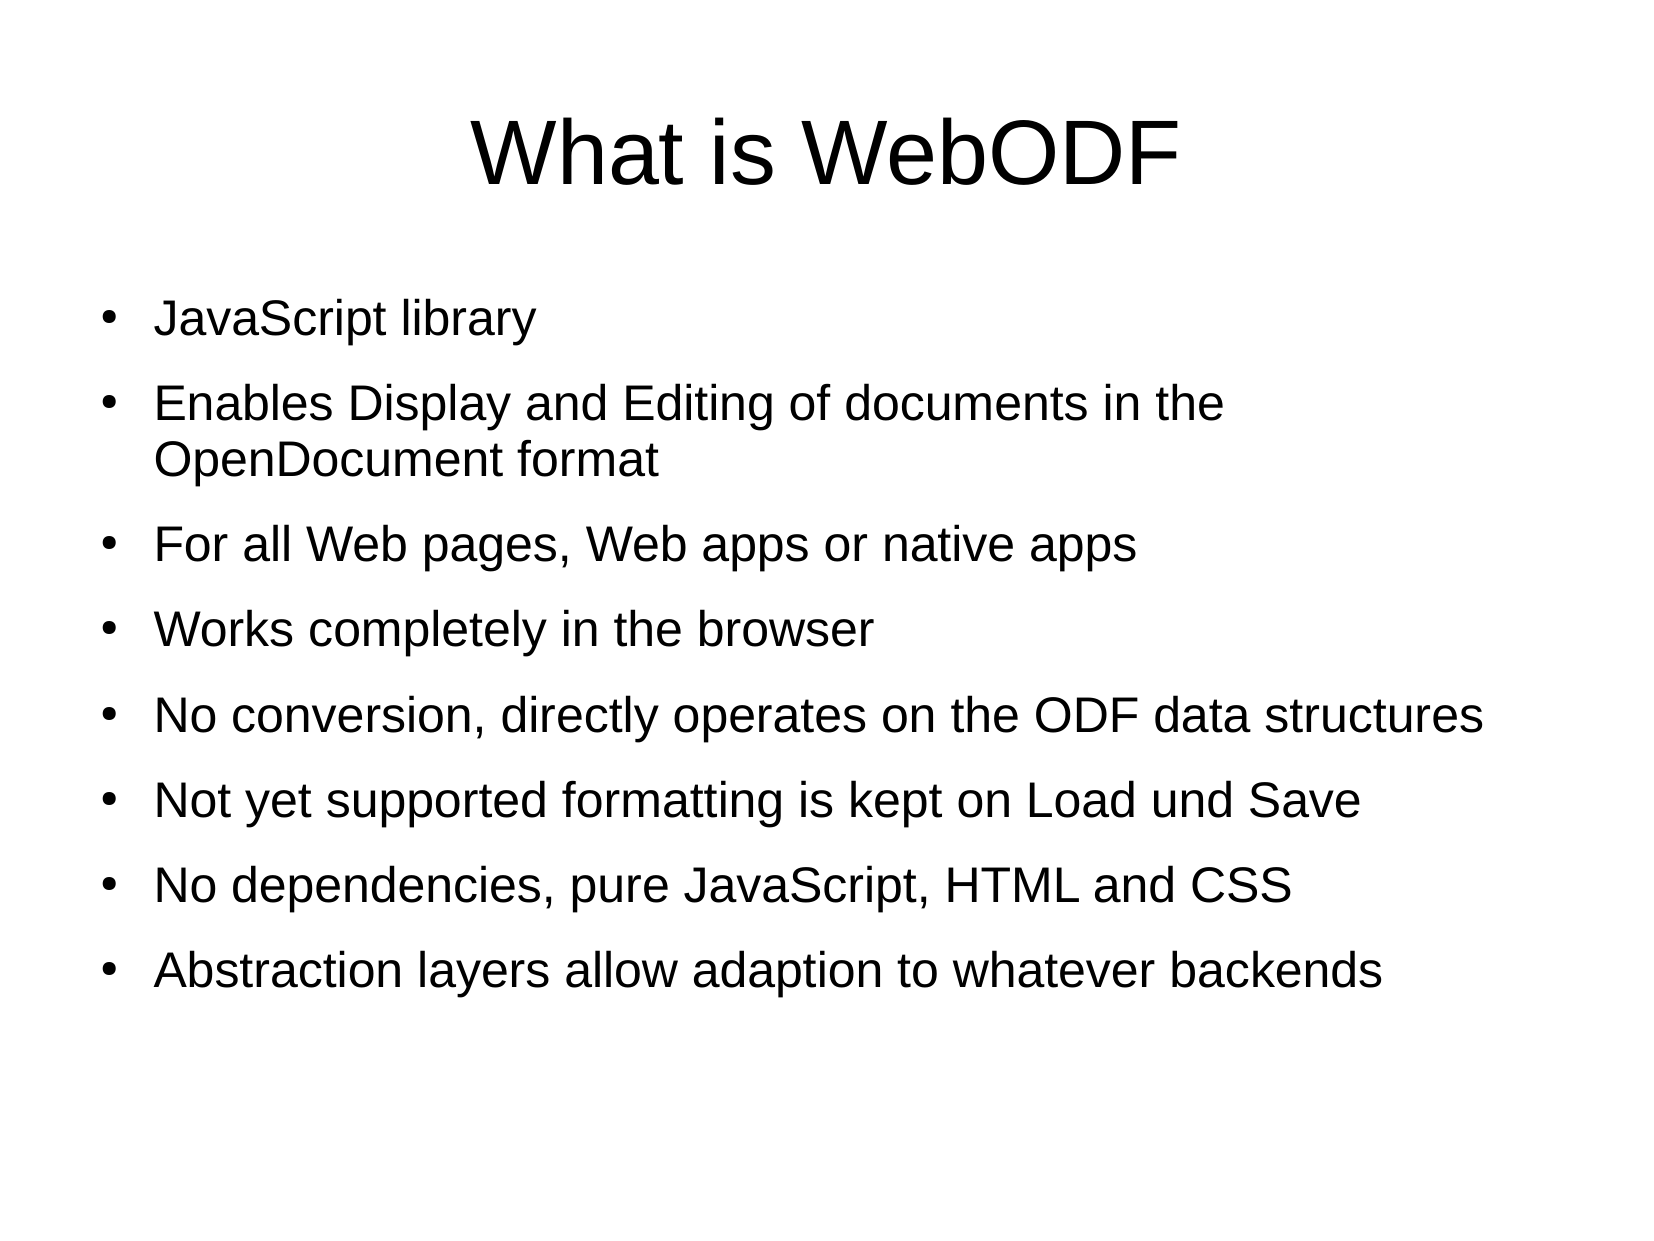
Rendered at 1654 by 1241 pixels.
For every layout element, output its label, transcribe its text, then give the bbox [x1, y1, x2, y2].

title What is WebODF [82, 49, 1571, 257]
list JavaScript library Enables Display and Editing of documents in the OpenDocument format For all Web pages, Web apps or native apps Works completely in the browser No conversion, directly operates on the ODF data structures Not yet supported formatting is kept on Load und Save No dependencies, pure JavaScript, HTML and CSS Abstraction layers allow adaption to whatever backends [82, 290, 1571, 1182]
